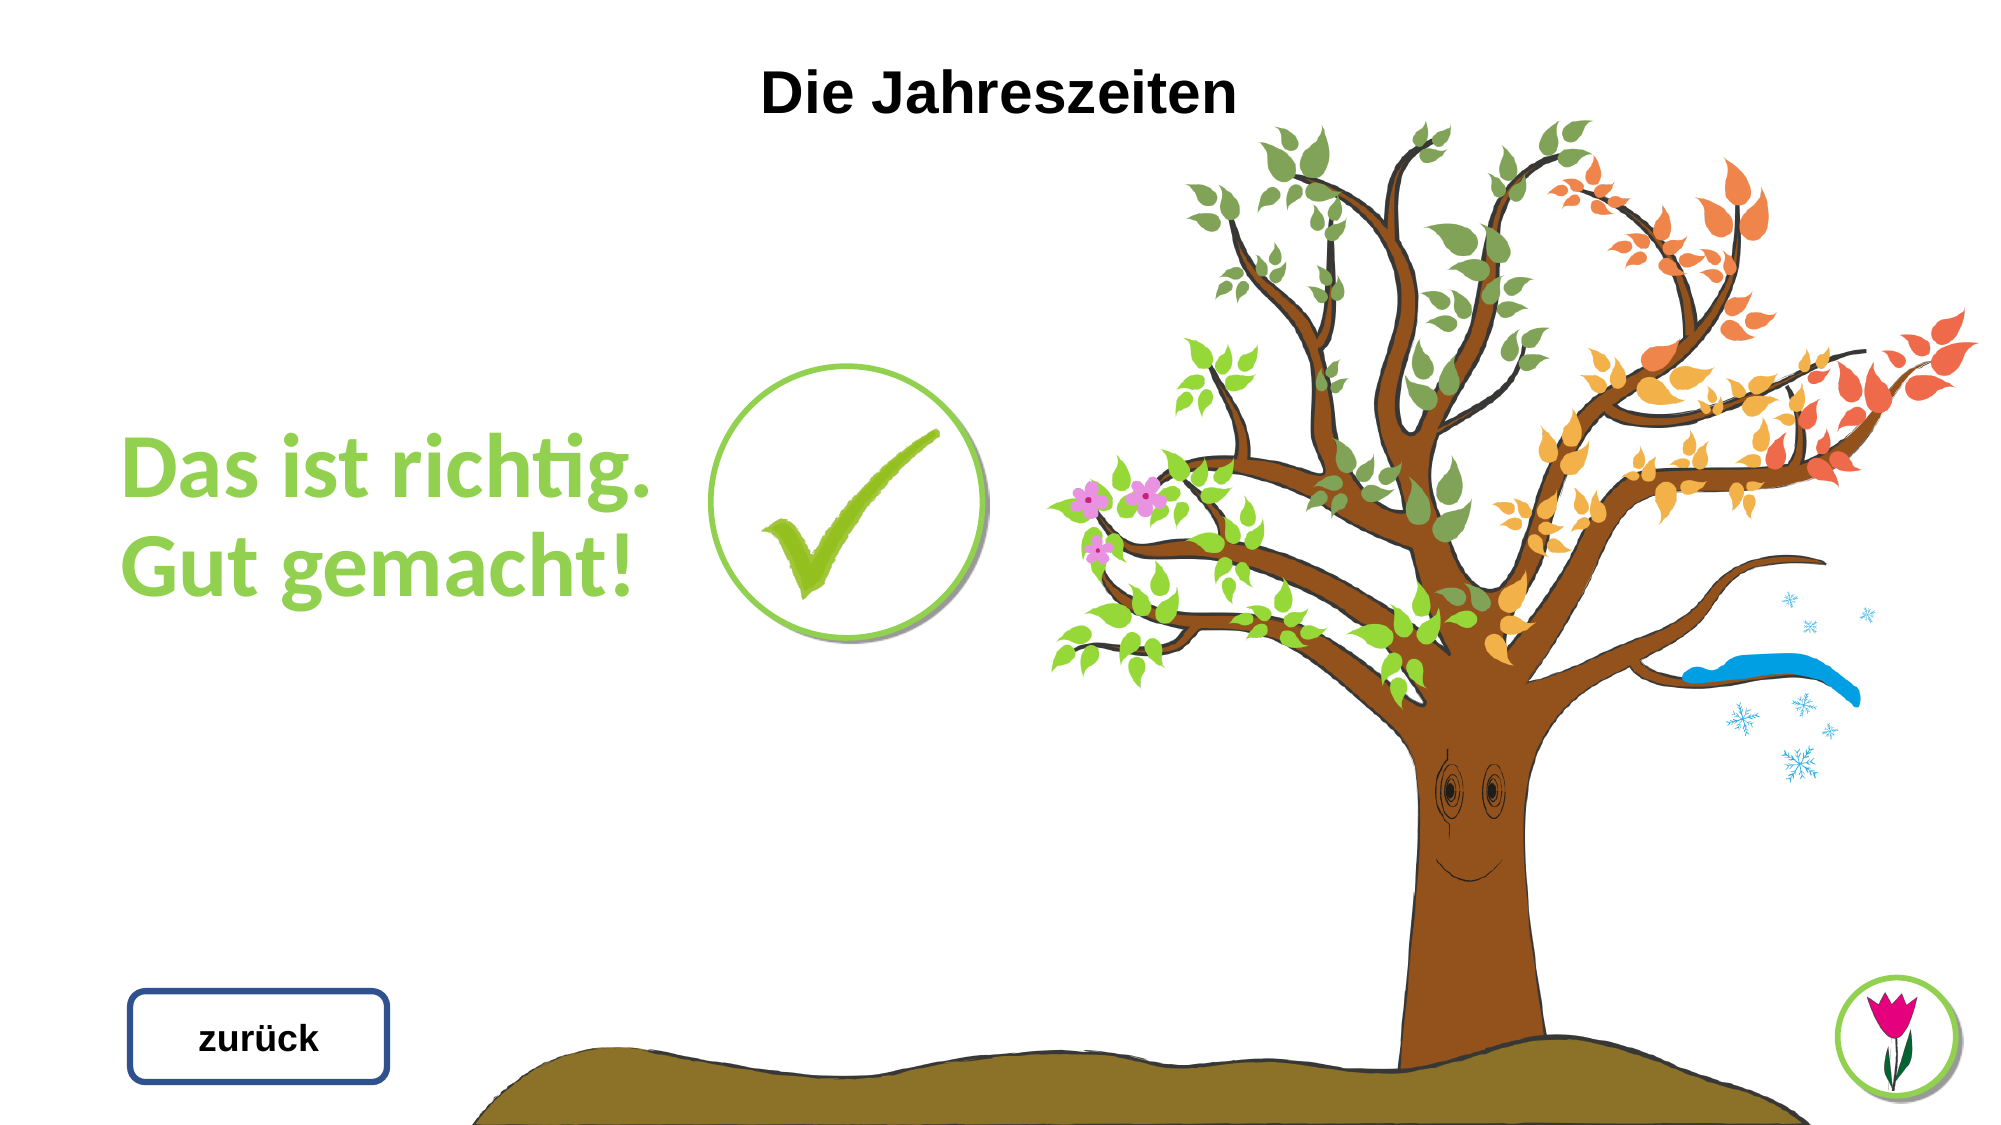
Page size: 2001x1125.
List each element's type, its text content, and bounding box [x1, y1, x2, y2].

text_box Das ist richtig. Gut gemacht! [909, 382, 1330, 624]
text_box [1837, 994, 1855, 1079]
text_box [762, 609, 931, 638]
text_box [710, 366, 983, 603]
text_box zurück [130, 991, 388, 1083]
text_box [1866, 977, 1928, 986]
picture [755, 420, 945, 609]
text_box [1934, 990, 1956, 1083]
text_box Die Jahreszeiten [0, 58, 2000, 188]
picture [472, 188, 1979, 1125]
text_box Das ist richtig. Gut gemacht! [105, 382, 784, 624]
text_box [1873, 1091, 1920, 1096]
